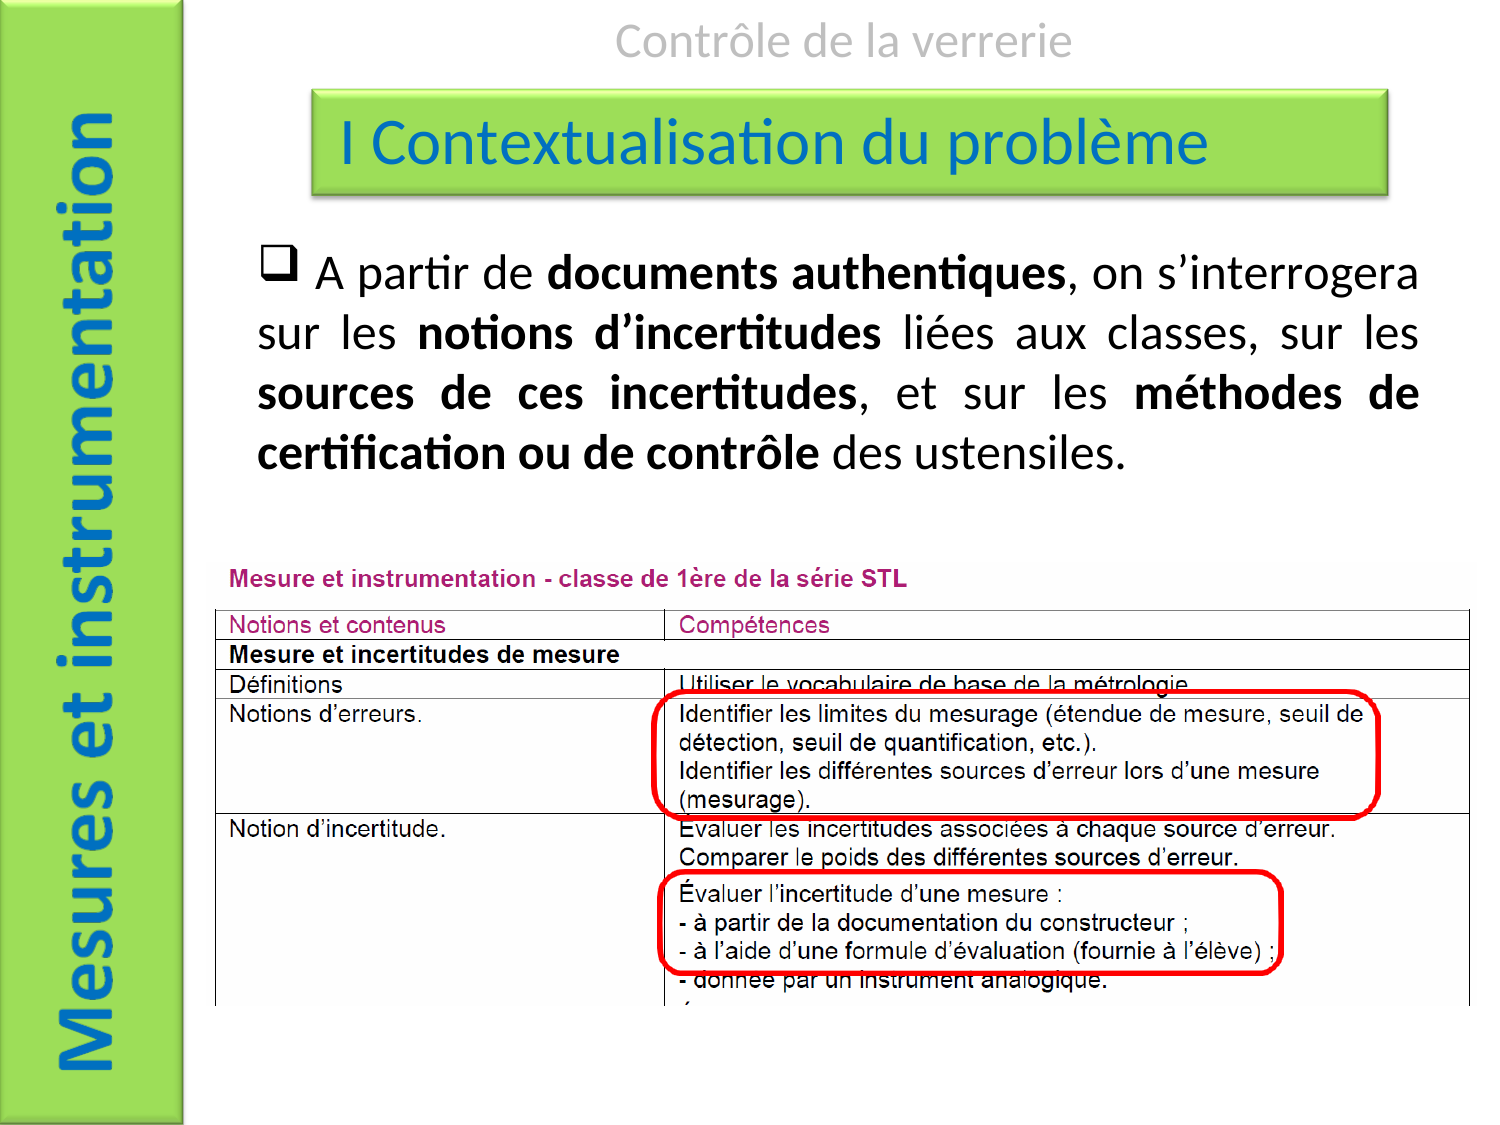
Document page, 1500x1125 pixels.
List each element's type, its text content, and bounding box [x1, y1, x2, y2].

text_box A partir de documents authentiques, on s’interrogera sur les notions d’incertitudes liées aux classes, sur les sources de ces incertitudes, et sur les méthodes de certification ou de contrôle des ustensiles. [242, 231, 1436, 528]
picture [206, 562, 1477, 1006]
picture [0, 0, 192, 1125]
picture [303, 84, 1397, 209]
text_box Contrôle de la verrerie [206, 0, 1483, 76]
text_box I Contextualisation du problème [324, 90, 1388, 186]
